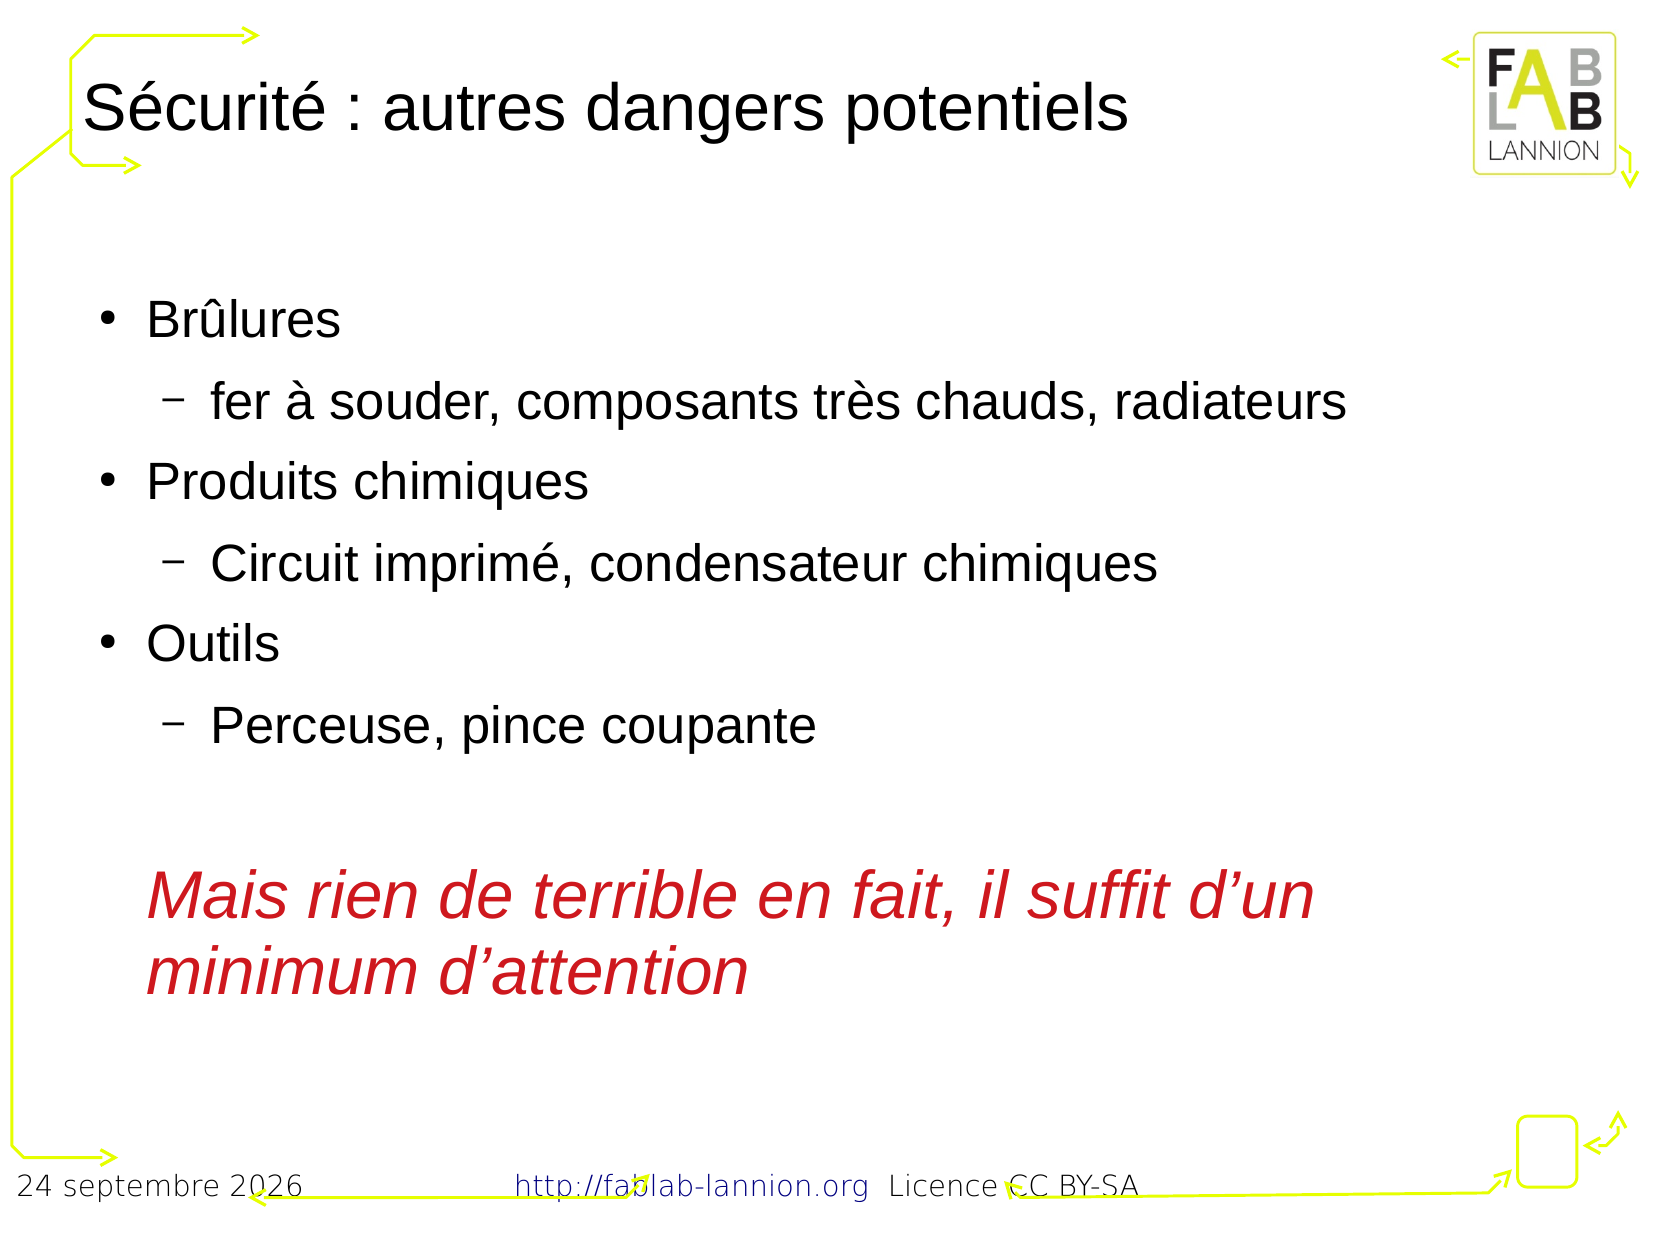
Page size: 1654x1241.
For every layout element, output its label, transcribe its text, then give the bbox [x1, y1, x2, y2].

title Sécurité : autres dangers potentiels [82, 49, 1441, 166]
picture [1470, 29, 1619, 178]
list Brûlures fer à souder, composants très chauds, radiateurs Produits chimiques Circuit imprimé, condensateur chimiques Outils Perceuse, pince coupante Mais rien de terrible en fait, il suffit d’un minimum d’attention [82, 290, 1571, 1010]
